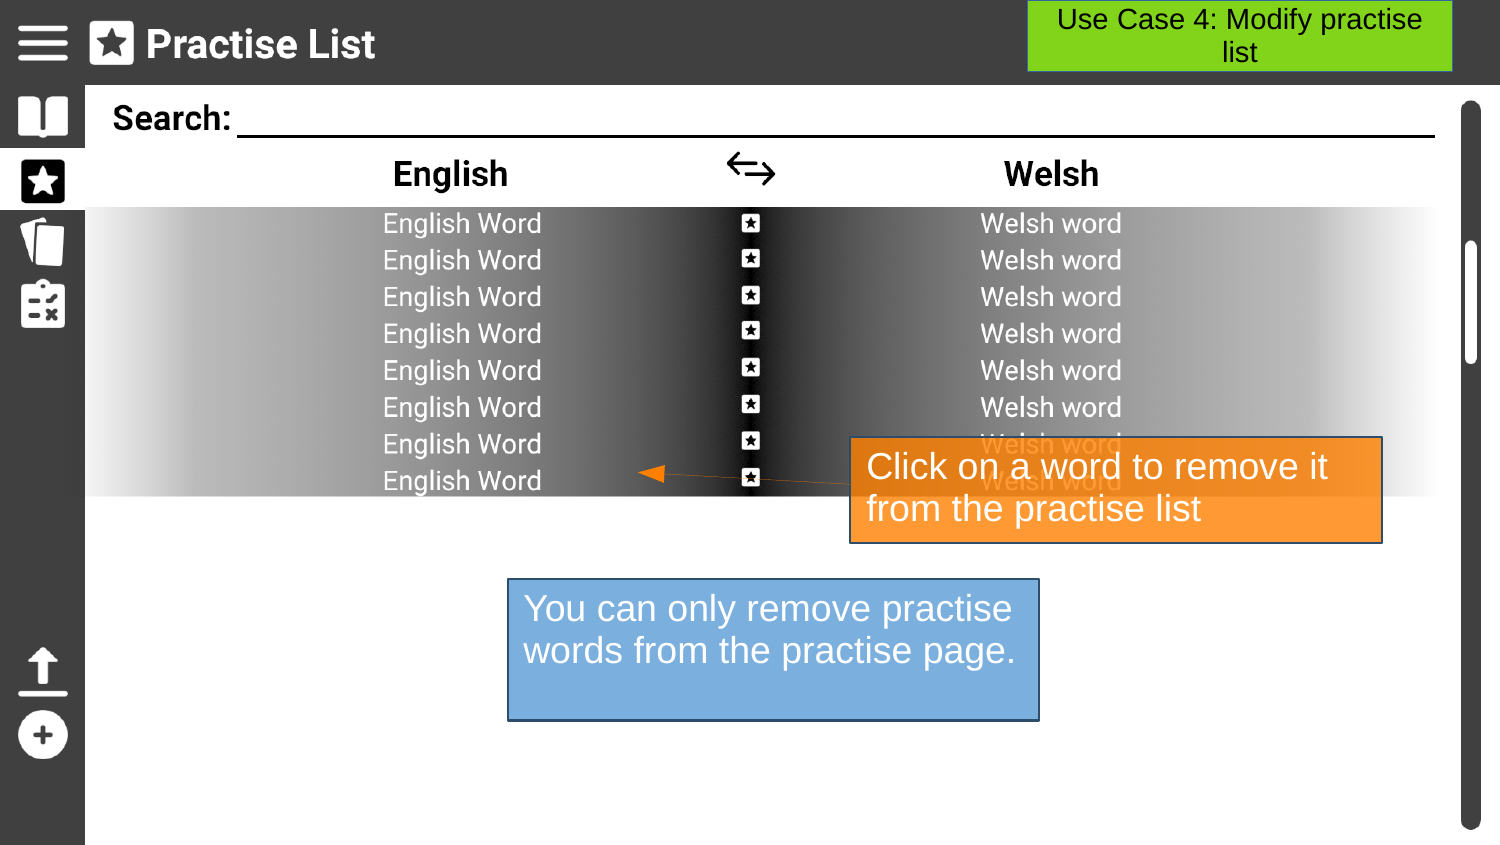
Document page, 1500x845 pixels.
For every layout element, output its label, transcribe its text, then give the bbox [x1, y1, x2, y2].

text_box Click on a word to remove it from the practise list [850, 437, 1383, 544]
text_box Use Case 4: Modify practise list [1027, 0, 1453, 72]
text_box You can only remove practise words from the practise page. [507, 578, 1040, 721]
picture [0, 0, 1500, 845]
